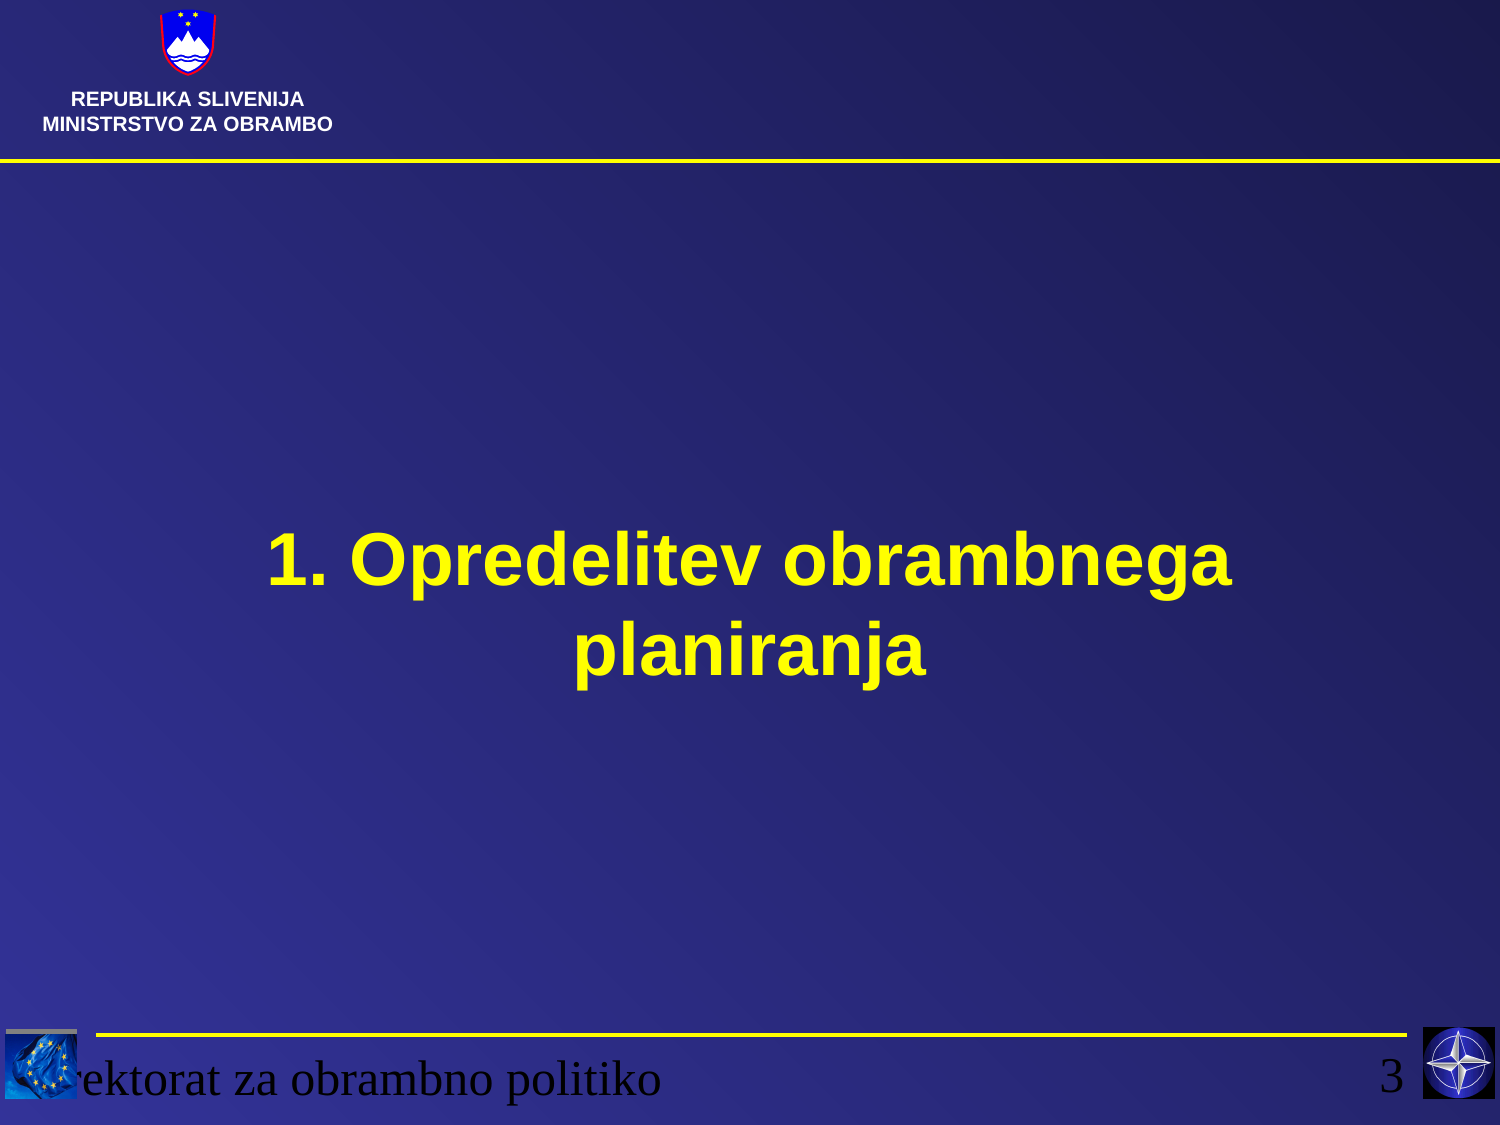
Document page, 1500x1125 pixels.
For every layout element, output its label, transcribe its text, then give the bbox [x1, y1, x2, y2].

title 1. Opredelitev obrambnega planiranja [112, 174, 1388, 1026]
